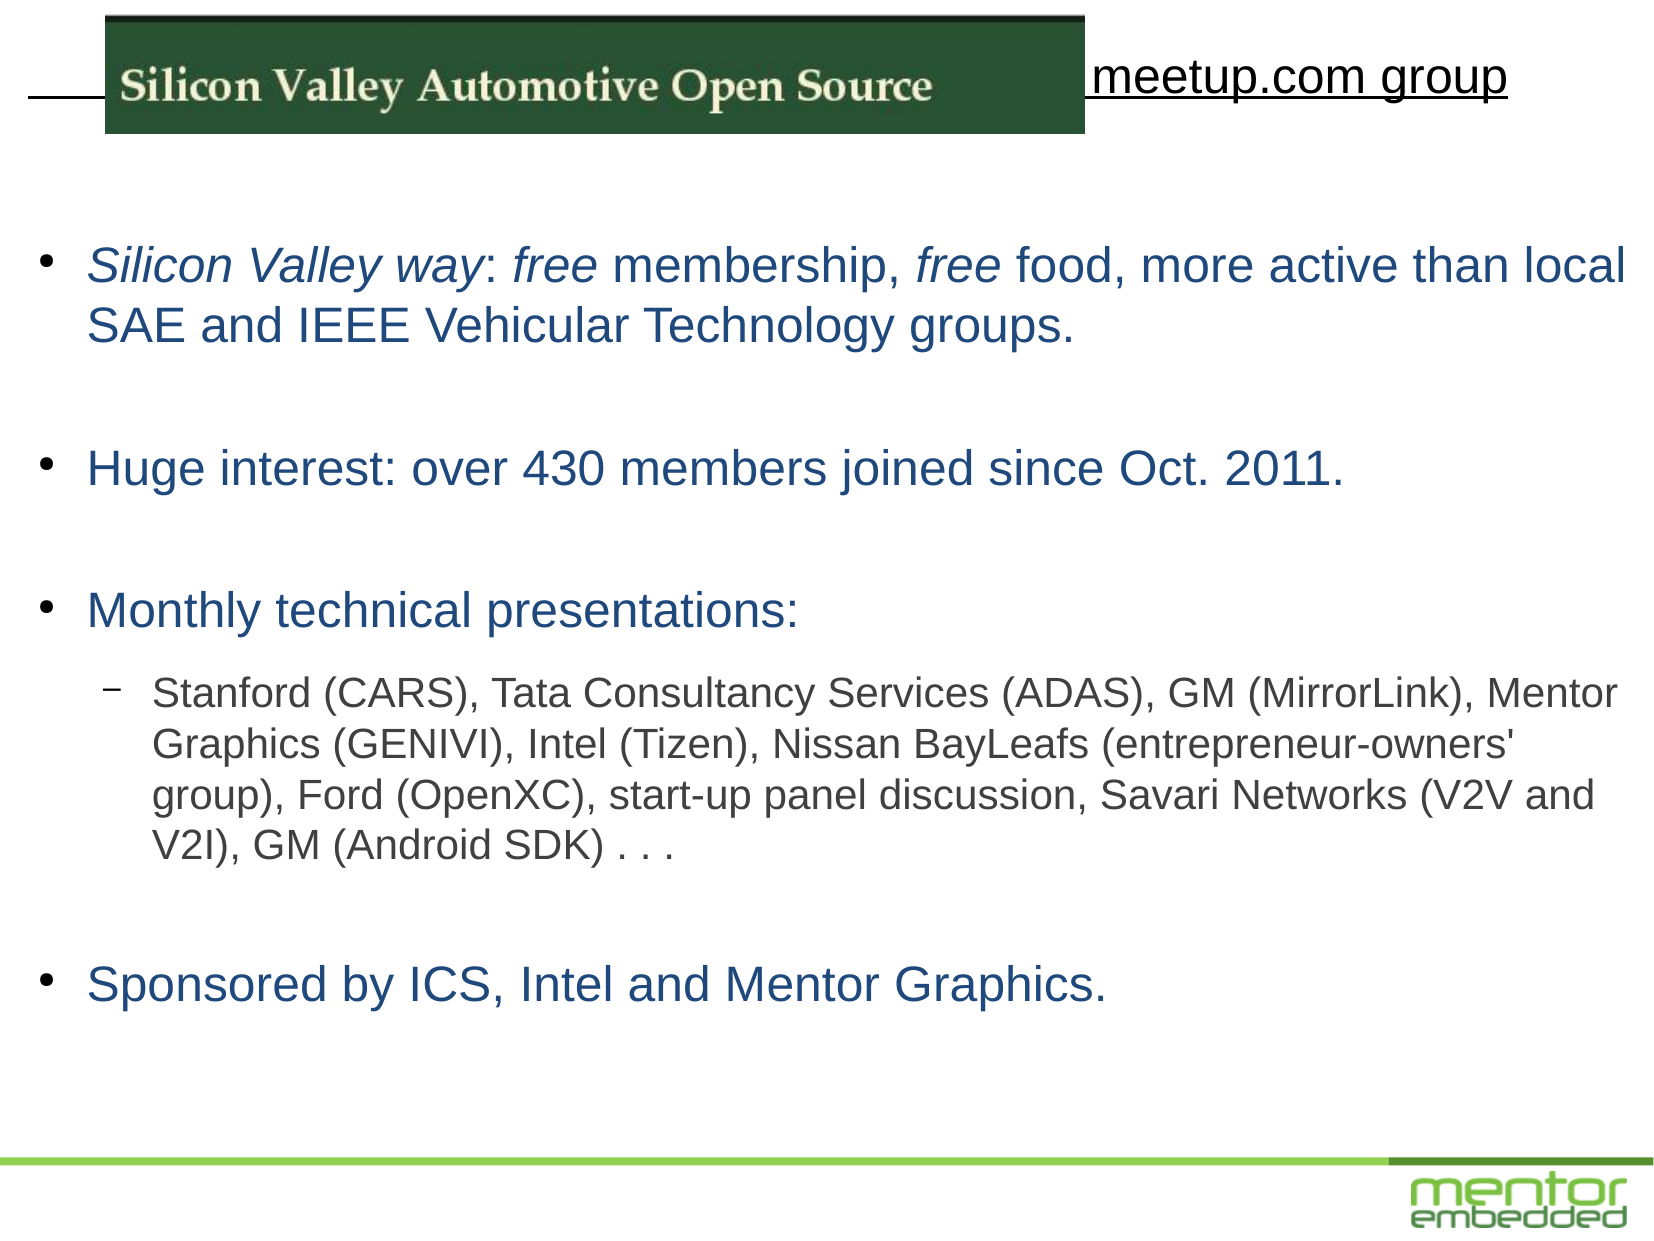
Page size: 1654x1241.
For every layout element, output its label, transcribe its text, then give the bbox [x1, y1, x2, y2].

picture [105, 13, 1085, 134]
title meetup.com group [27, 13, 1640, 138]
picture [1411, 1171, 1627, 1228]
list Silicon Valley way: free membership, free food, more active than local SAE and IEEE Vehicular Technology groups. Huge interest: over 430 members joined since Oct. 2011. Monthly technical presentations: Stanford (CARS), Tata Consultancy Services (ADAS), GM (MirrorLink), Mentor Graphics (GENIVI), Intel (Tizen), Nissan BayLeafs (entrepreneur-owners' group), Ford (OpenXC), start-up panel discussion, Savari Networks (V2V and V2I), GM (Android SDK) . . . Sponsored by ICS, Intel and Mentor Graphics. [21, 90, 1632, 1014]
